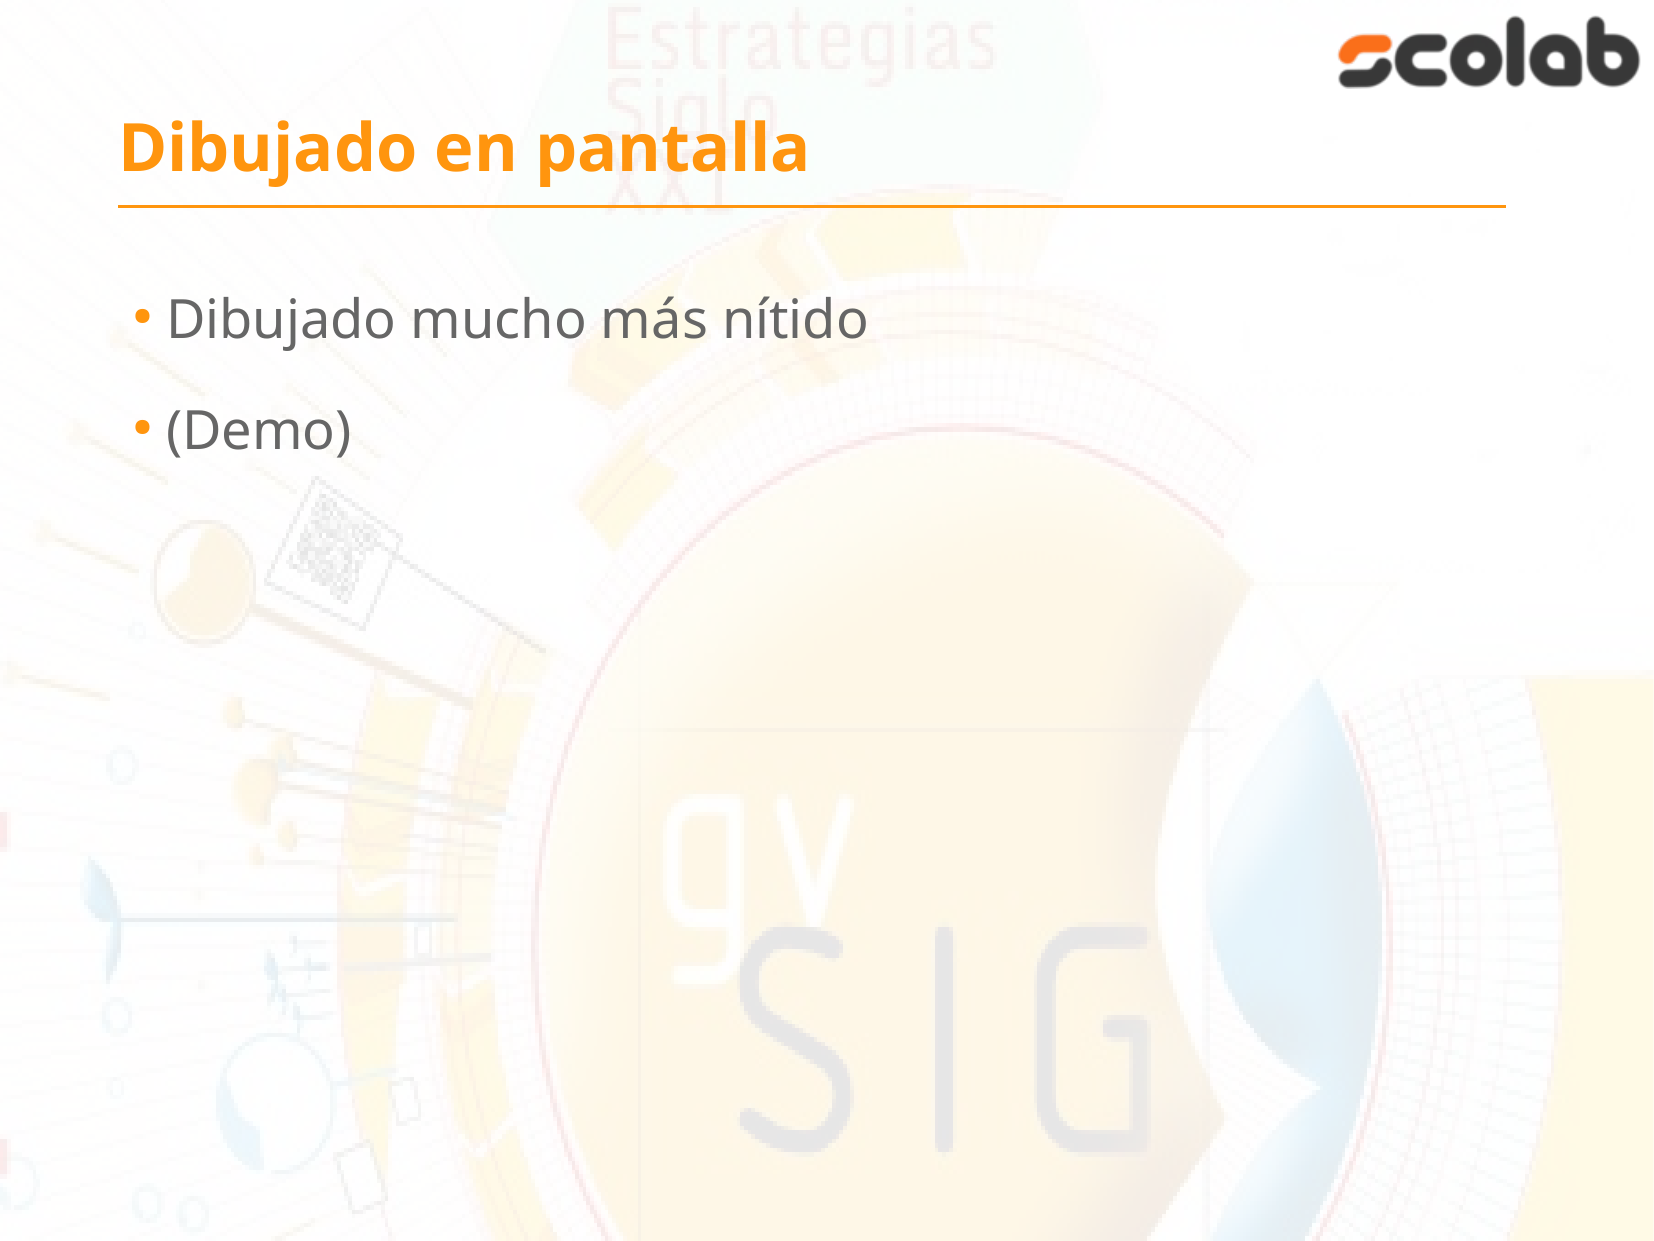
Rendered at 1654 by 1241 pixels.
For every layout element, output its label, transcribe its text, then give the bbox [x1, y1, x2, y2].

picture [0, 0, 1654, 1241]
text_box Dibujado mucho más nítido (Demo) [118, 236, 1506, 484]
title Dibujado en pantalla [118, 96, 1607, 195]
